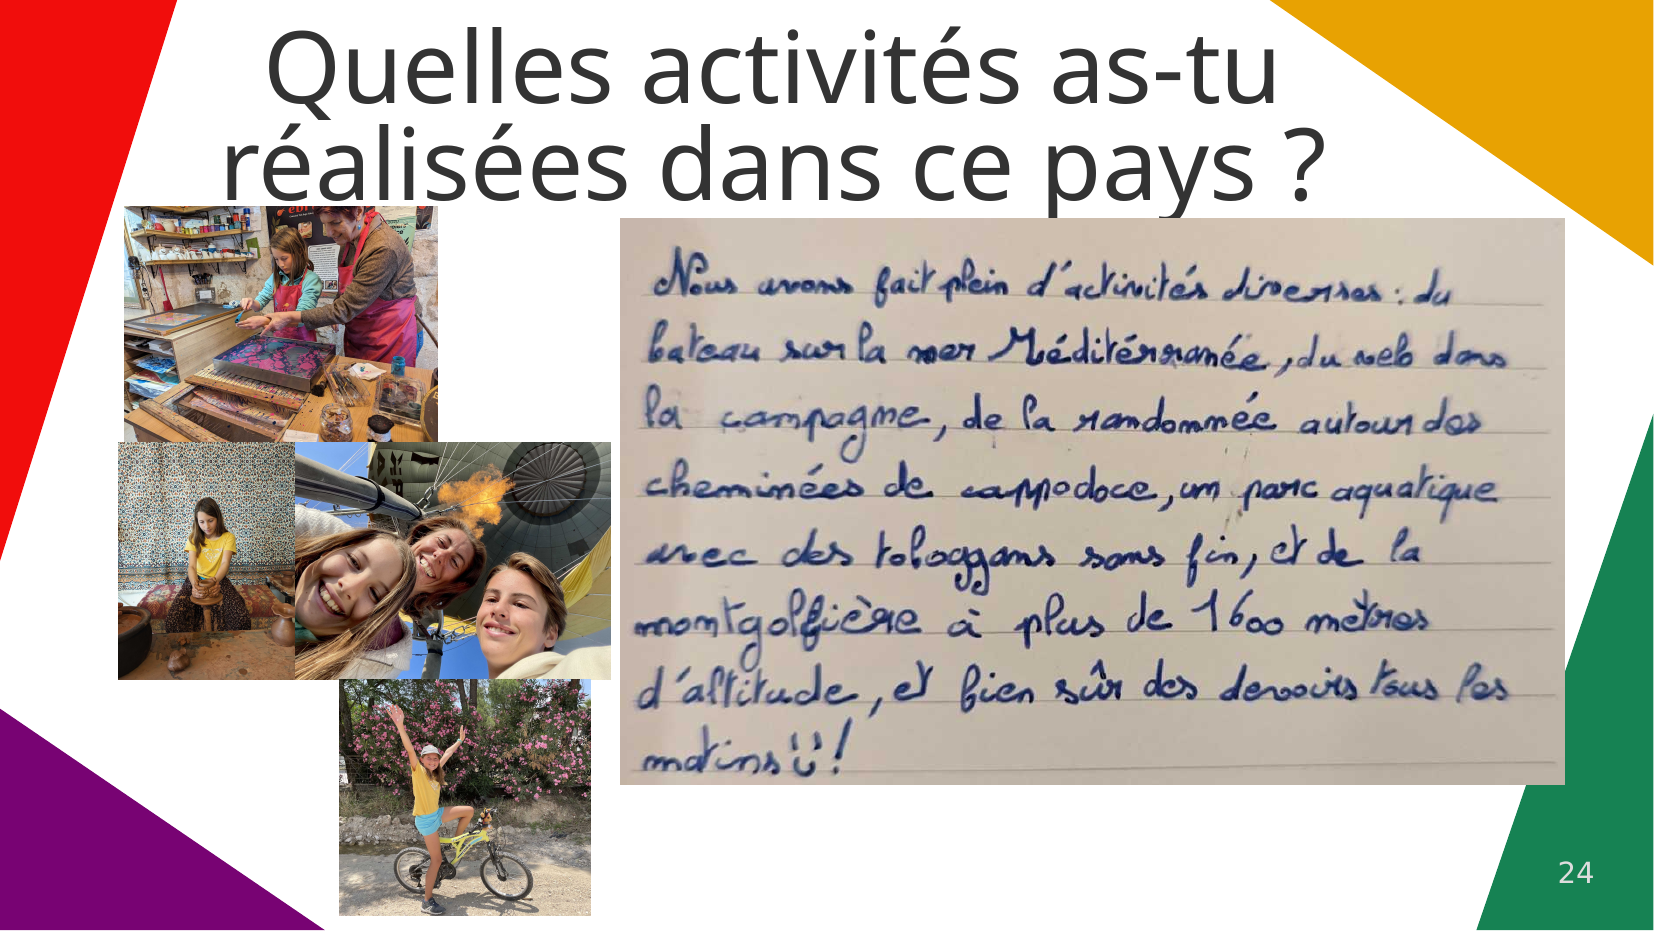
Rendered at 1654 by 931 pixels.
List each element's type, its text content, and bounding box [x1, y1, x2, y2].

title Quelles activités as-tu réalisées dans ce pays ? [124, 0, 1424, 266]
picture [118, 206, 611, 916]
picture [620, 218, 1565, 785]
